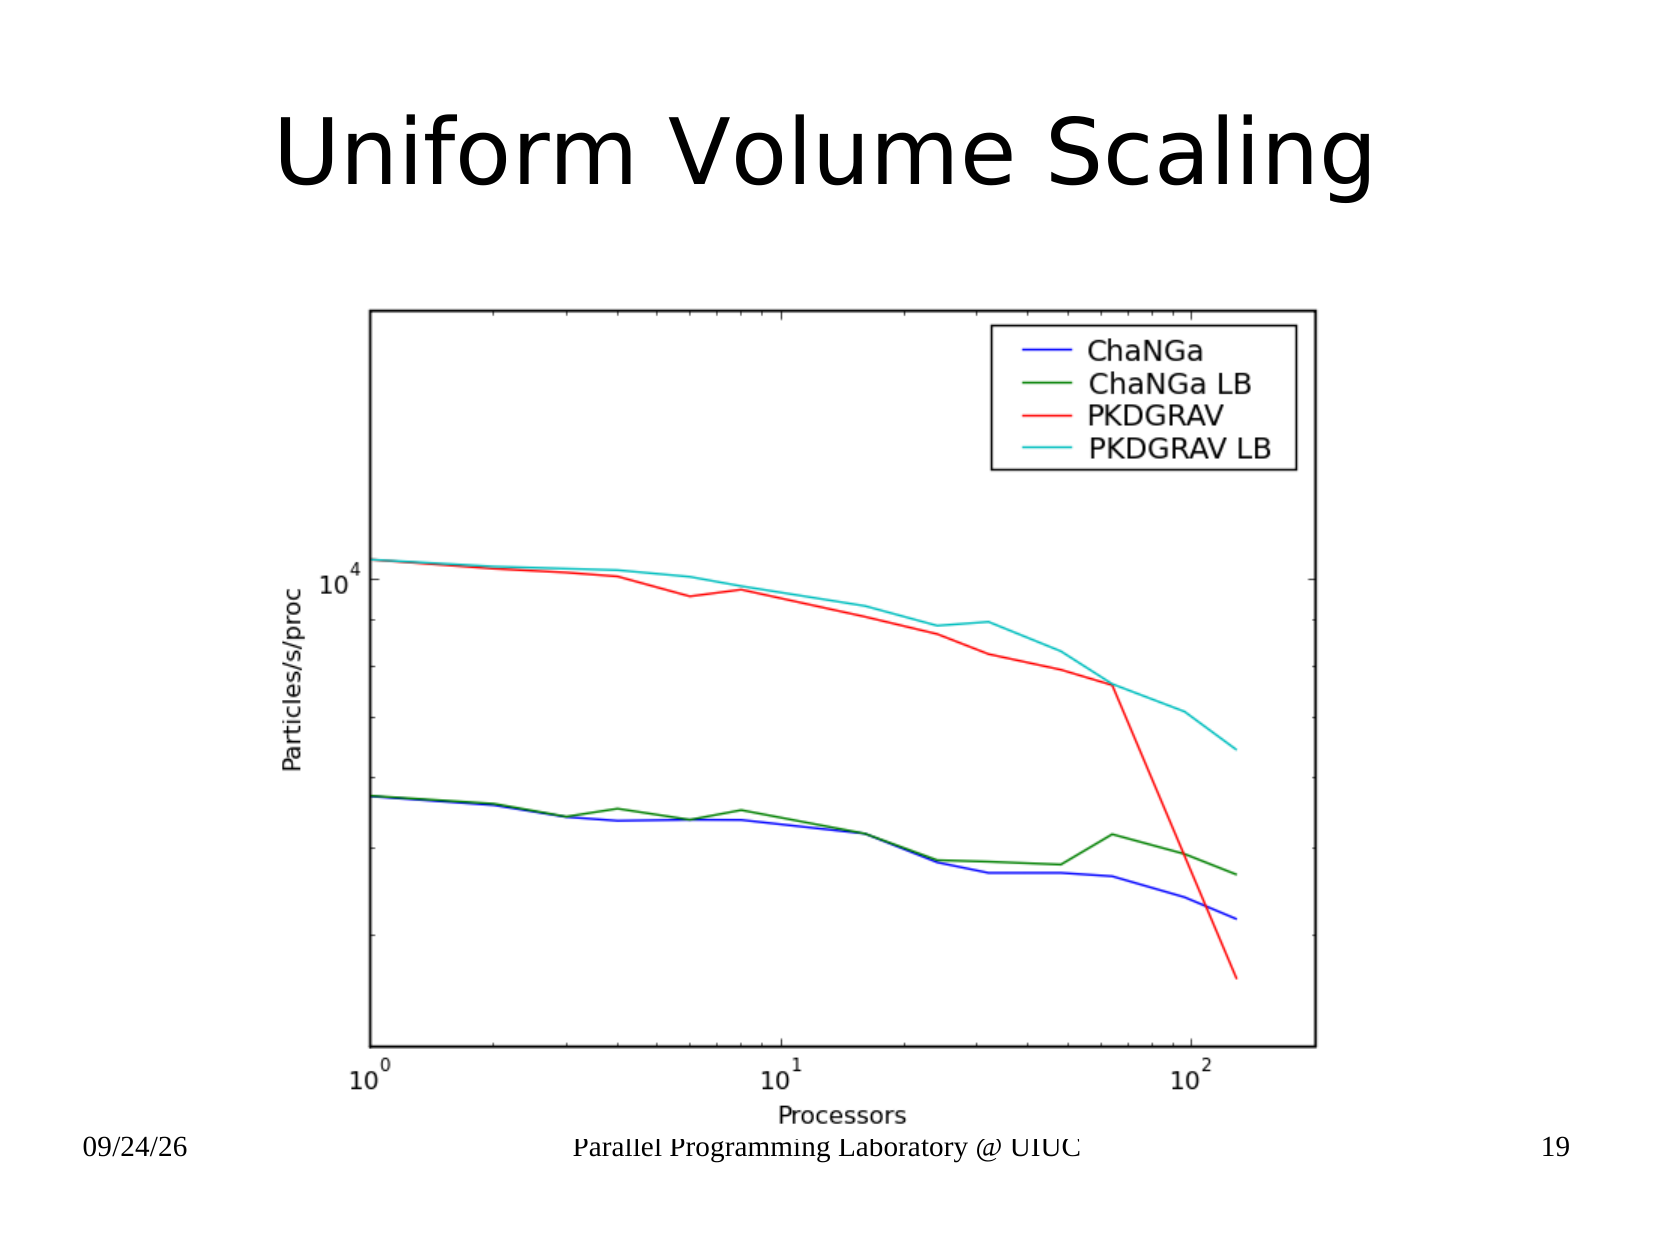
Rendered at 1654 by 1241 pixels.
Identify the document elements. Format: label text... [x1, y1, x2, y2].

title Uniform Volume Scaling [82, 56, 1571, 250]
picture [218, 220, 1437, 1139]
